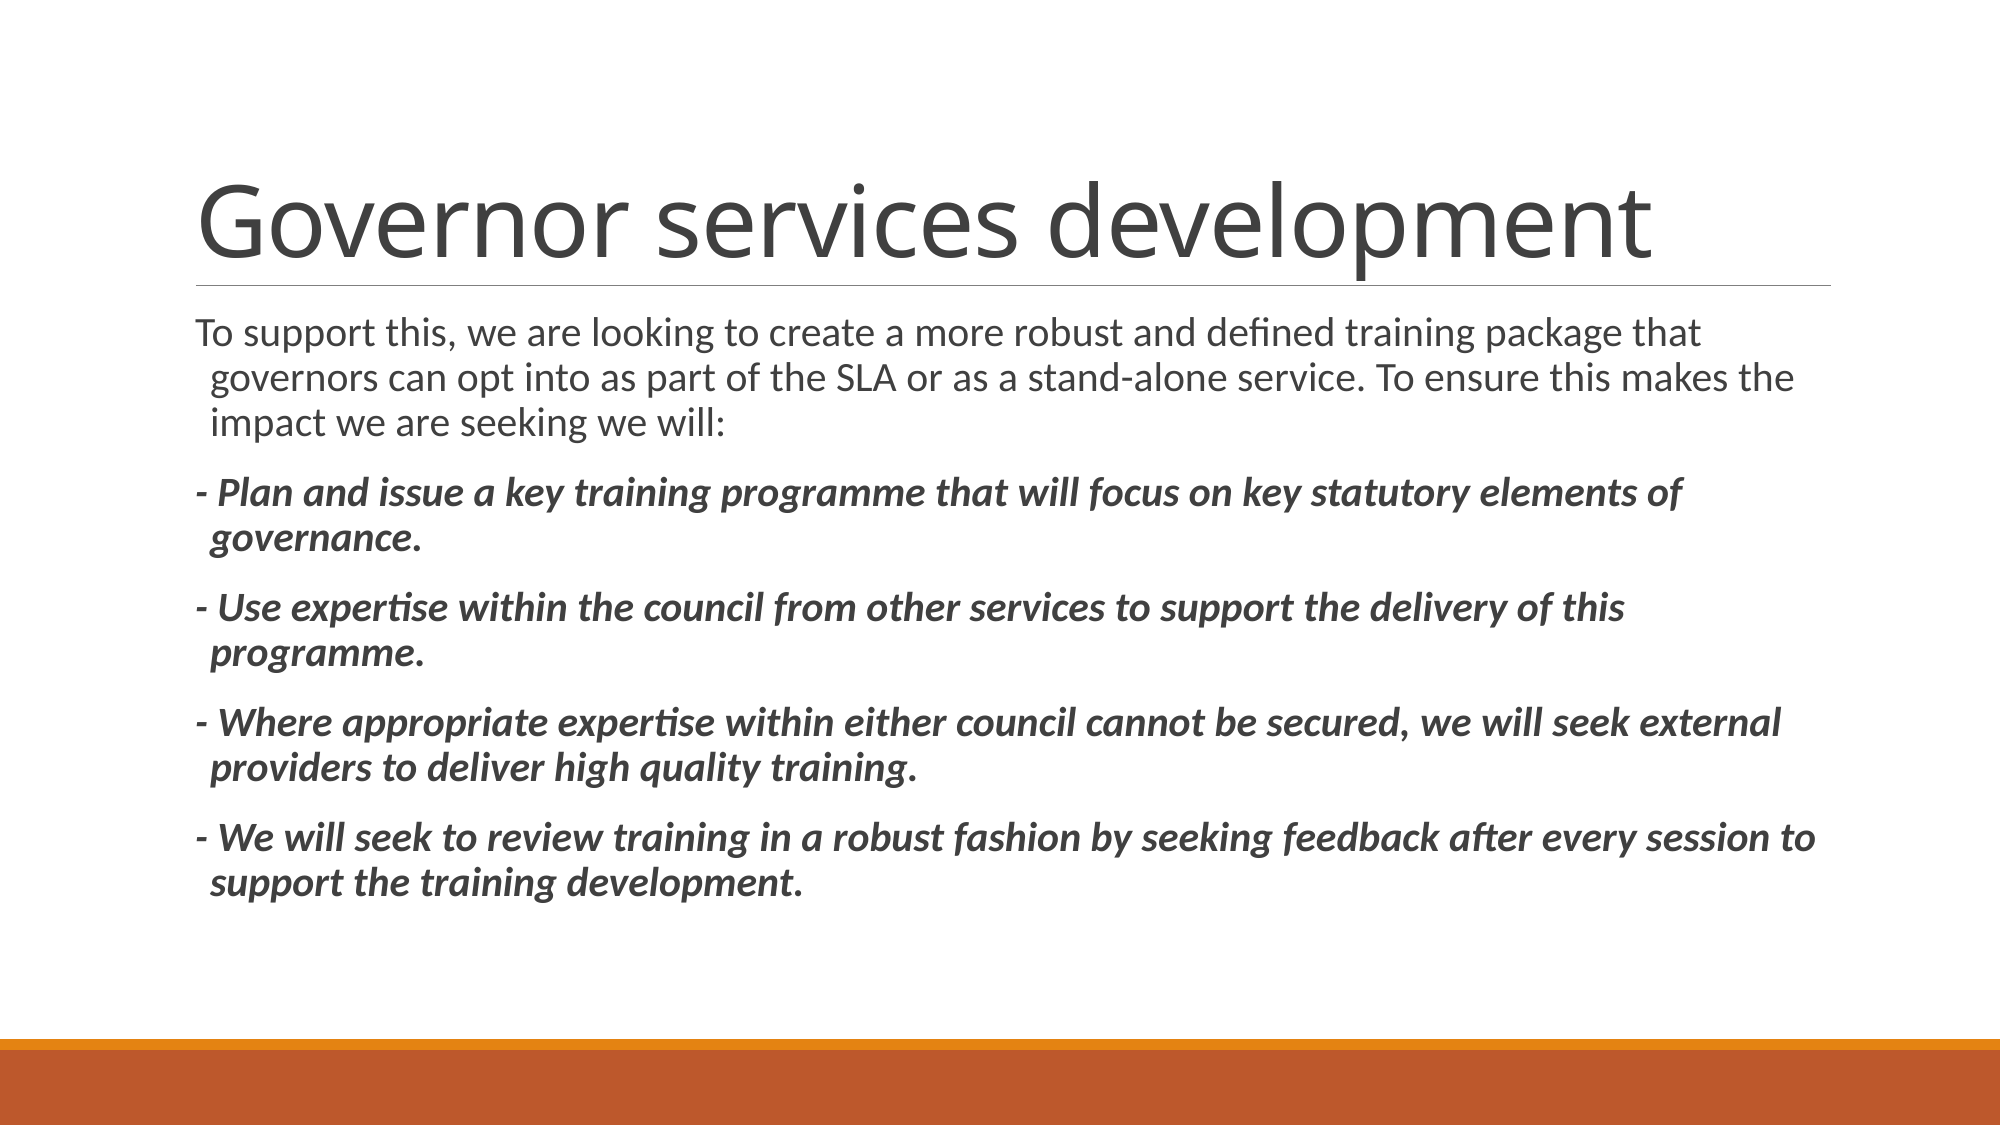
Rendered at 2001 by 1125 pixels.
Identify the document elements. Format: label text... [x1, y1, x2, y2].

list To support this, we are looking to create a more robust and defined training package that governors can opt into as part of the SLA or as a stand-alone service. To ensure this makes the impact we are seeking we will: - Plan and issue a key training programme that will focus on key statutory elements of governance. - Use expertise within the council from other services to support the delivery of this programme. - Where appropriate expertise within either council cannot be secured, we will seek external providers to deliver high quality training. - We will seek to review training in a robust fashion by seeking feedback after every session to support the training development. [180, 302, 1831, 963]
title Governor services development [180, 47, 1831, 286]
